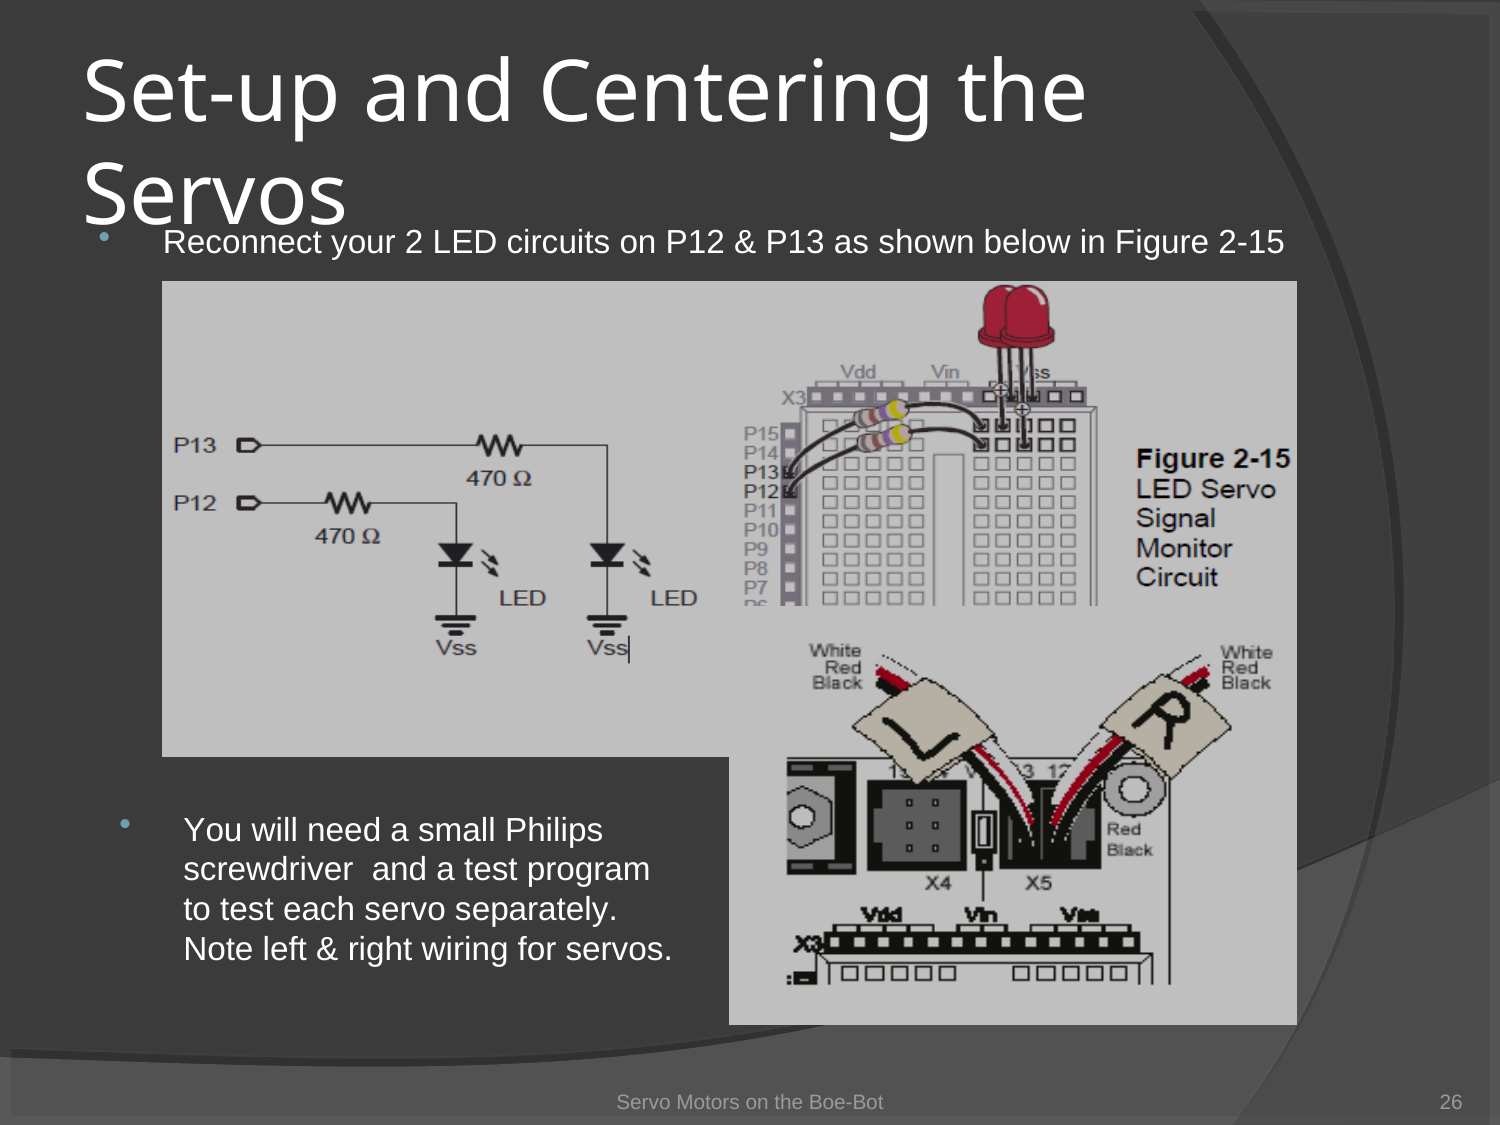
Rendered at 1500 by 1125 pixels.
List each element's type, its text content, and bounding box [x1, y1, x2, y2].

text_box <number> [1337, 1053, 1463, 1114]
text_box Servo Motors on the Boe-Bot [512, 1053, 988, 1114]
picture [162, 281, 1297, 1026]
list Reconnect your 2 LED circuits on P12 & P13 as shown below in Figure 2-15 [79, 212, 1380, 317]
text_box You will need a small Philips screwdriver and a test program to test each servo separately. Note left & right wiring for servos. [99, 799, 696, 1038]
title Set-up and Centering the Servos [74, 45, 1300, 233]
